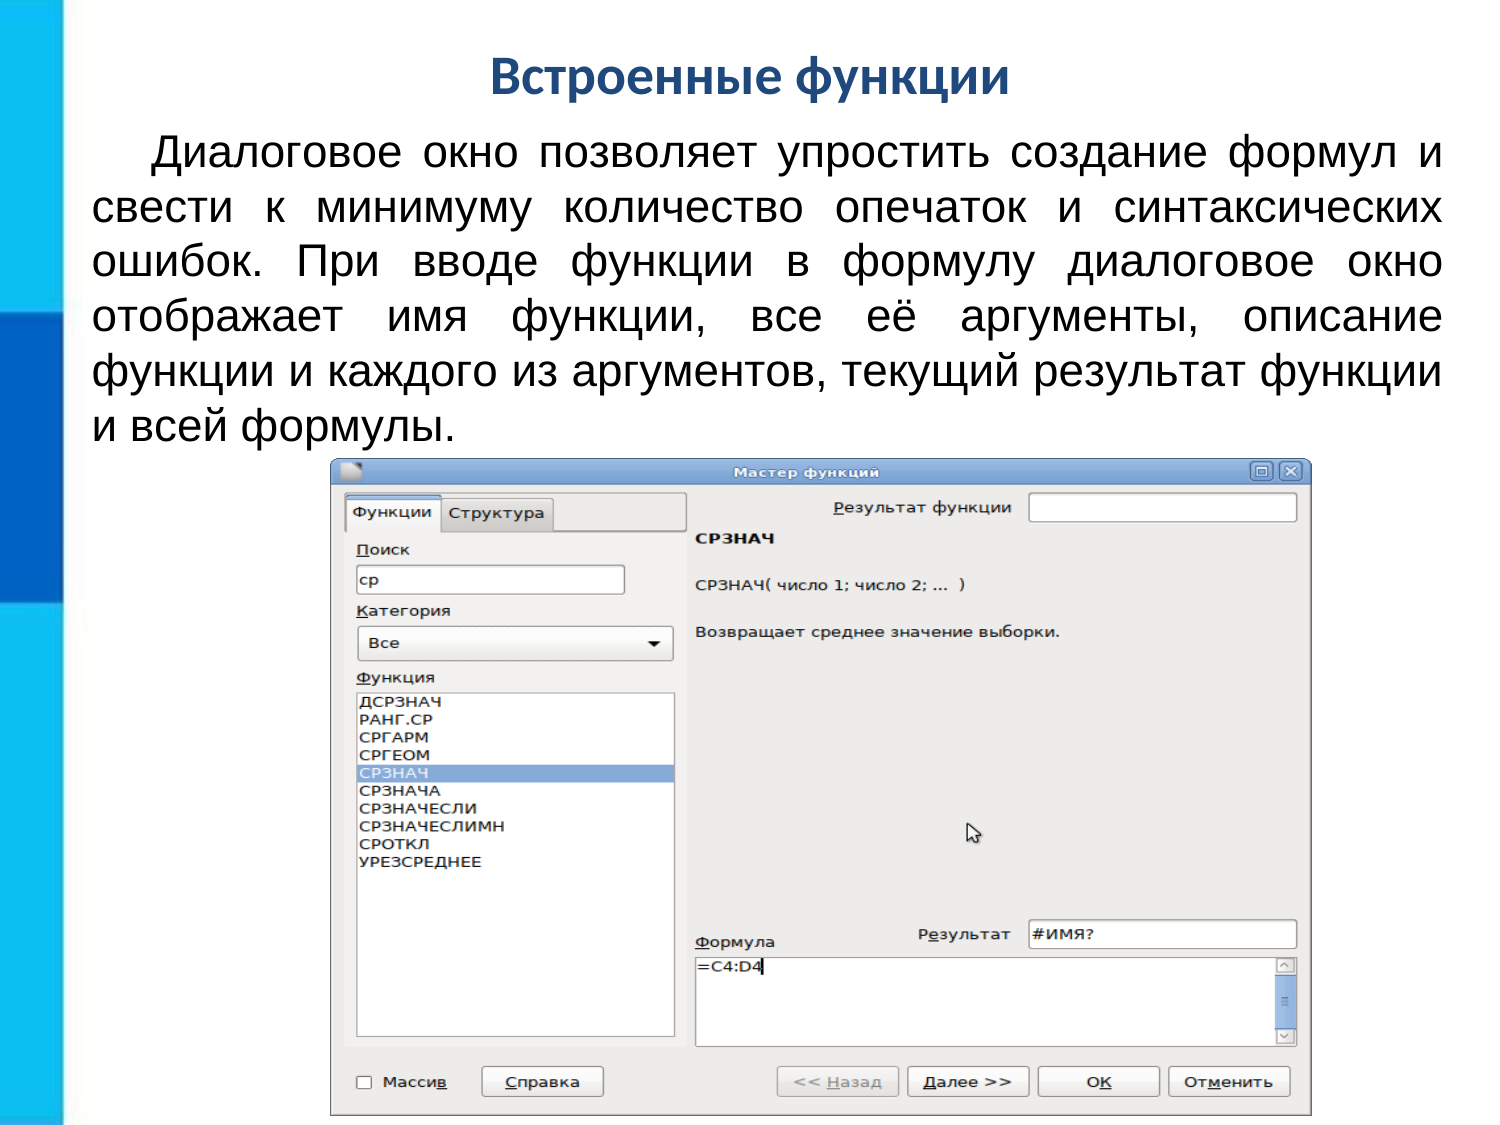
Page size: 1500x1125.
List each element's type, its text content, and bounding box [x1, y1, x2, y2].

text_box Диалоговое окно позволяет упростить создание формул и свести к минимуму количество опечаток и синтаксических ошибок. При вводе функции в формулу диалоговое окно отображает имя функции, все её аргументы, описание функции и каждого из аргументов, текущий результат функции и всей формулы. [76, 113, 1459, 459]
picture [0, 0, 1500, 1125]
text_box Встроенные функции [88, 31, 1425, 113]
